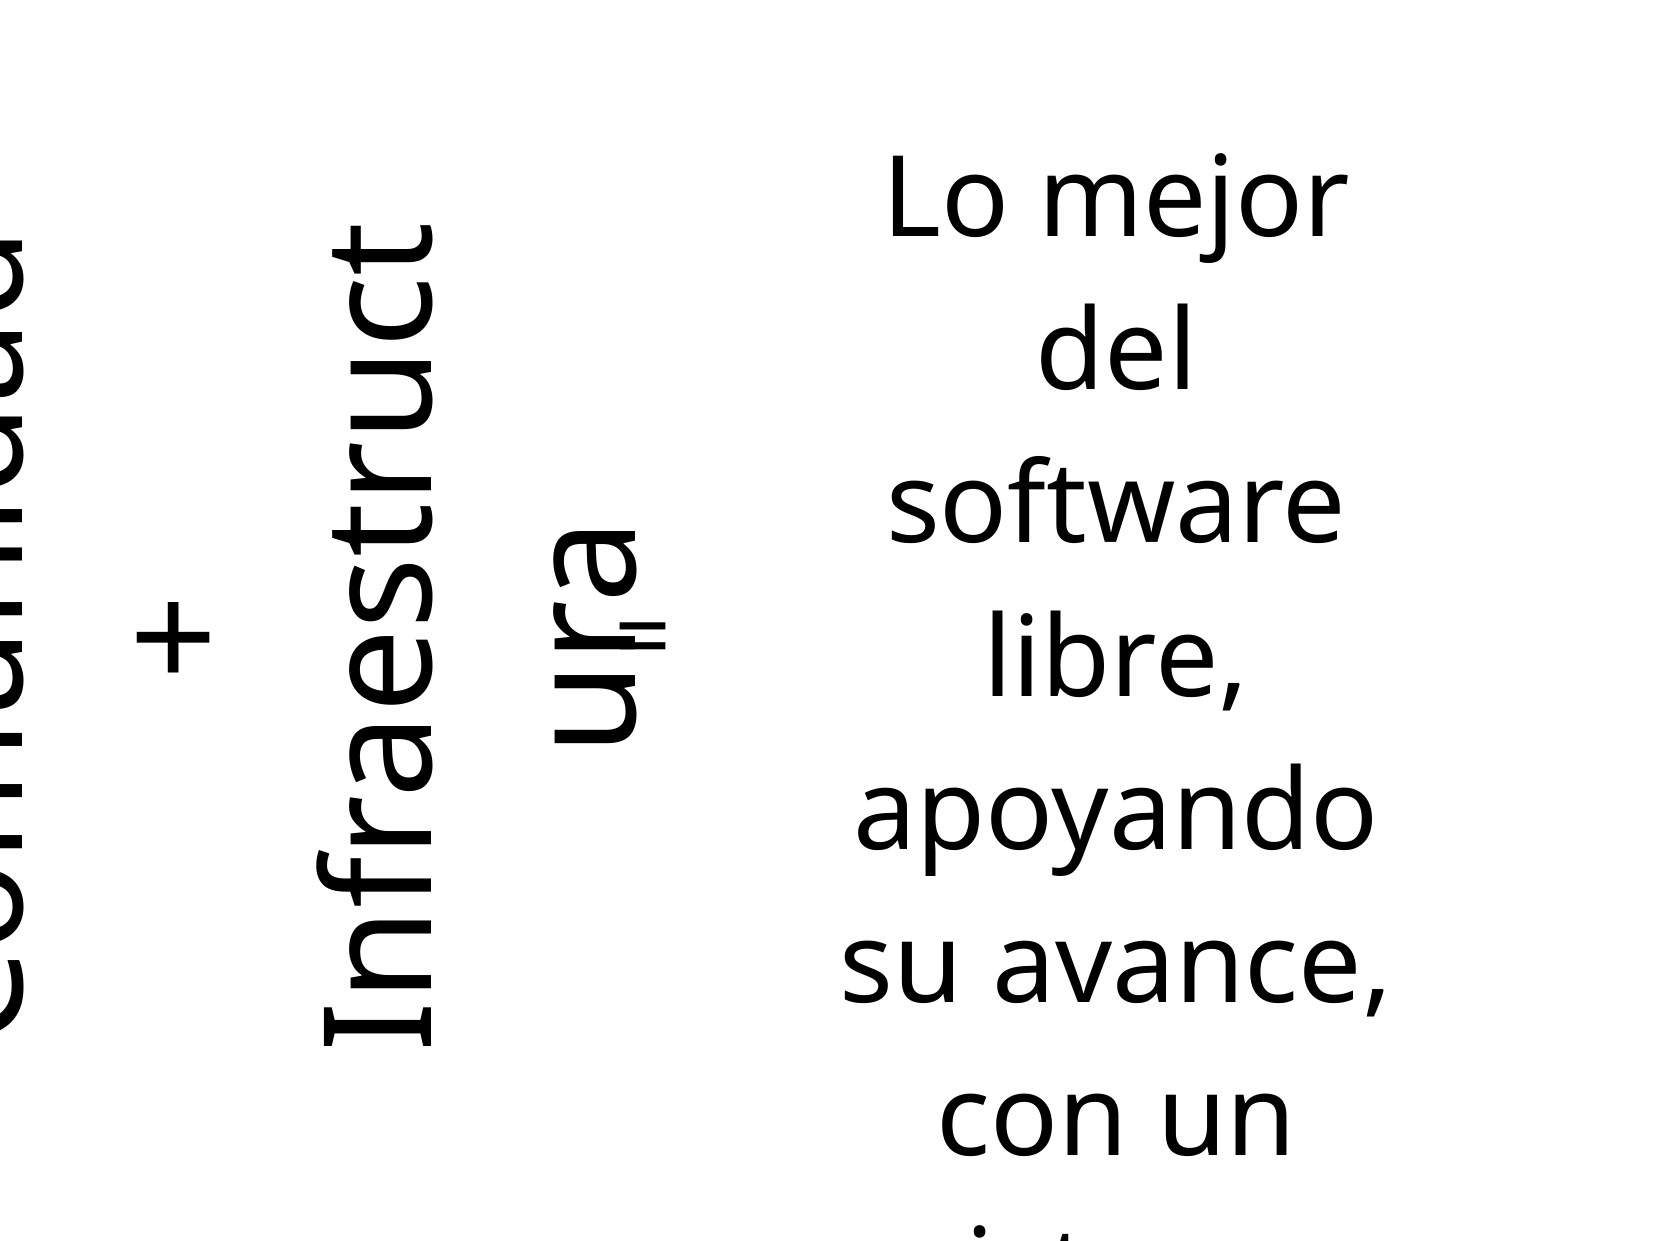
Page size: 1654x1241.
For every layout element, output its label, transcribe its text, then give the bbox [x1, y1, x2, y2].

text_box = [600, 556, 690, 684]
text_box Lo mejor del software libre, apoyando su avance, con un sistema robusto y estable [825, 108, 1503, 1132]
title Comunidad + Infraestructura [18, 187, 523, 1088]
